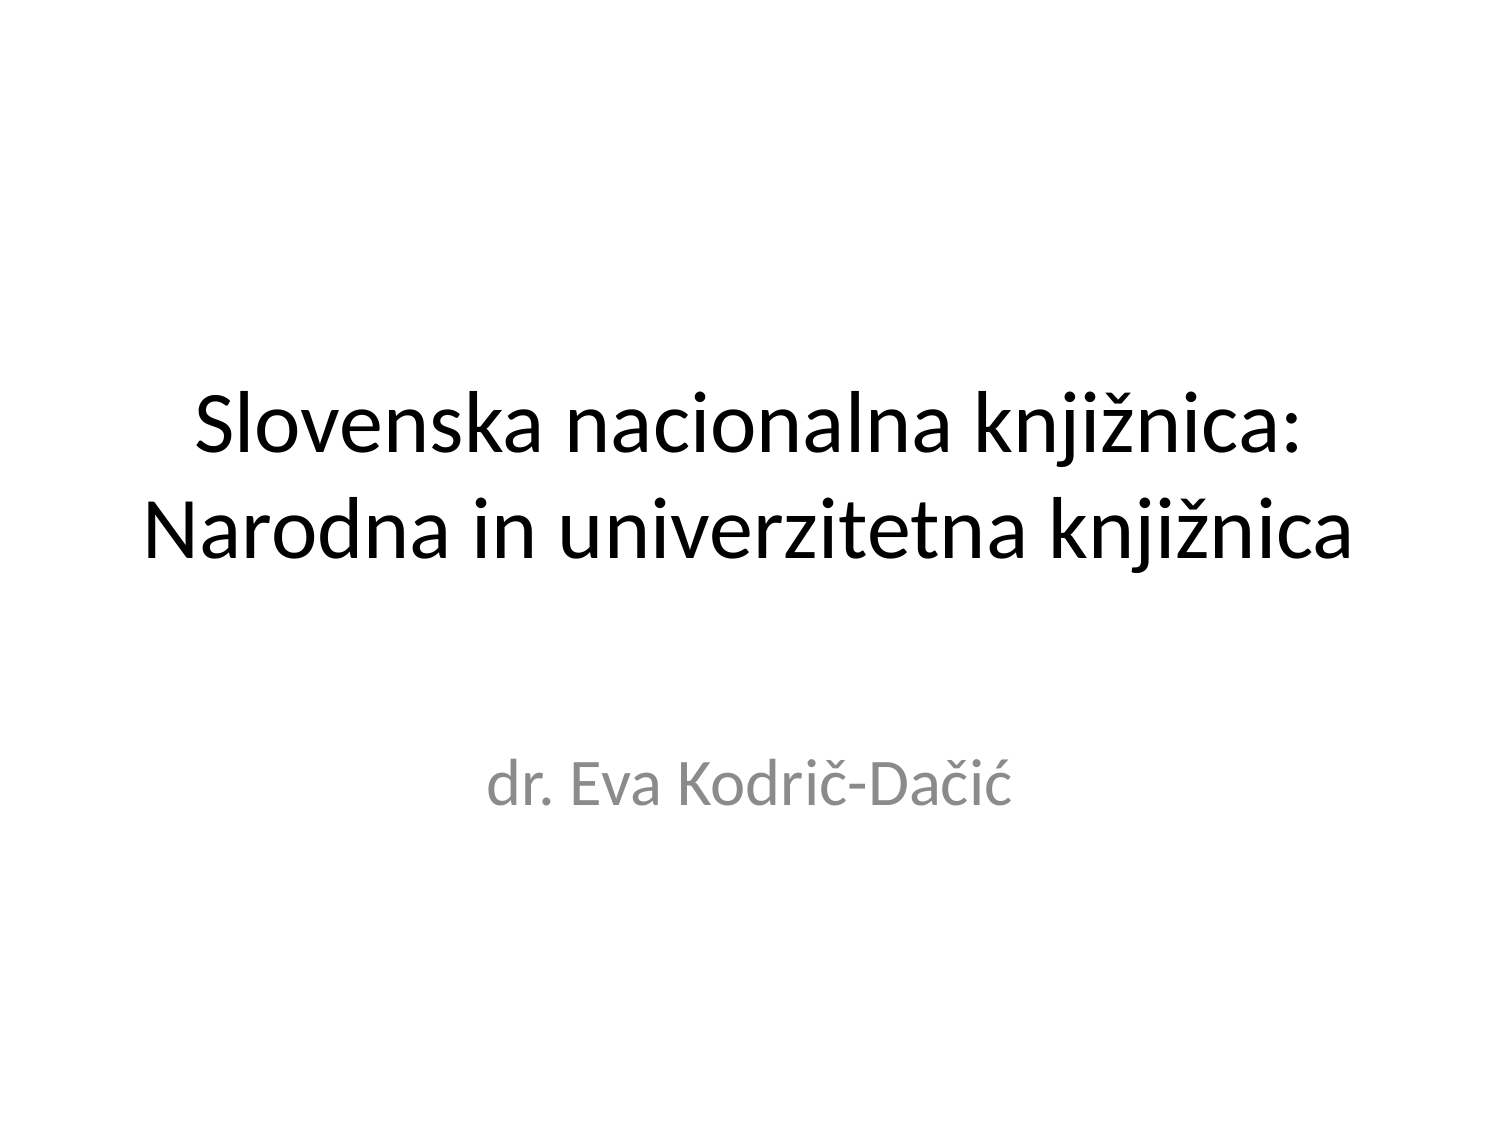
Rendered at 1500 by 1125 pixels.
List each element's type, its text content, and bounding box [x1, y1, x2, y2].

subtitle dr. Eva Kodrič-Dačić [225, 637, 1275, 925]
title Slovenska nacionalna knjižnica: Narodna in univerzitetna knjižnica [112, 349, 1388, 591]
